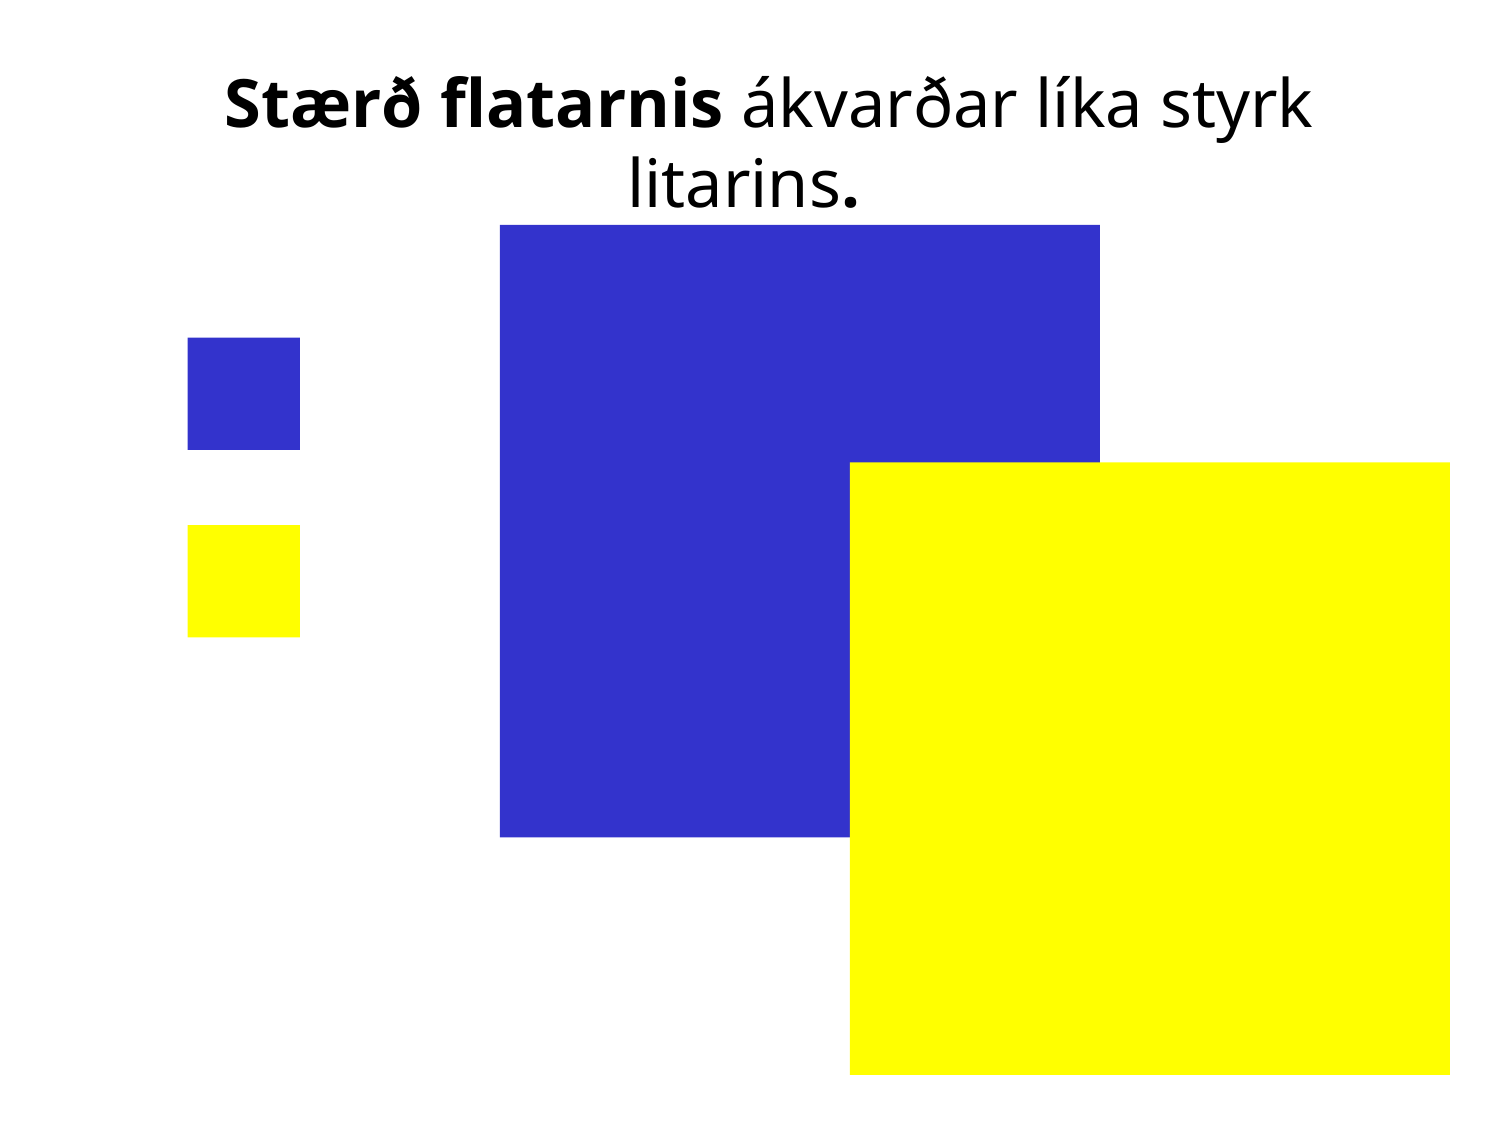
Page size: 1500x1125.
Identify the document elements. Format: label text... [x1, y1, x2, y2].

text_box [187, 337, 300, 450]
title Stærð flatarnis ákvarðar líka styrk litarins. [37, 99, 1450, 263]
text_box [499, 224, 1450, 1075]
text_box [187, 525, 300, 638]
